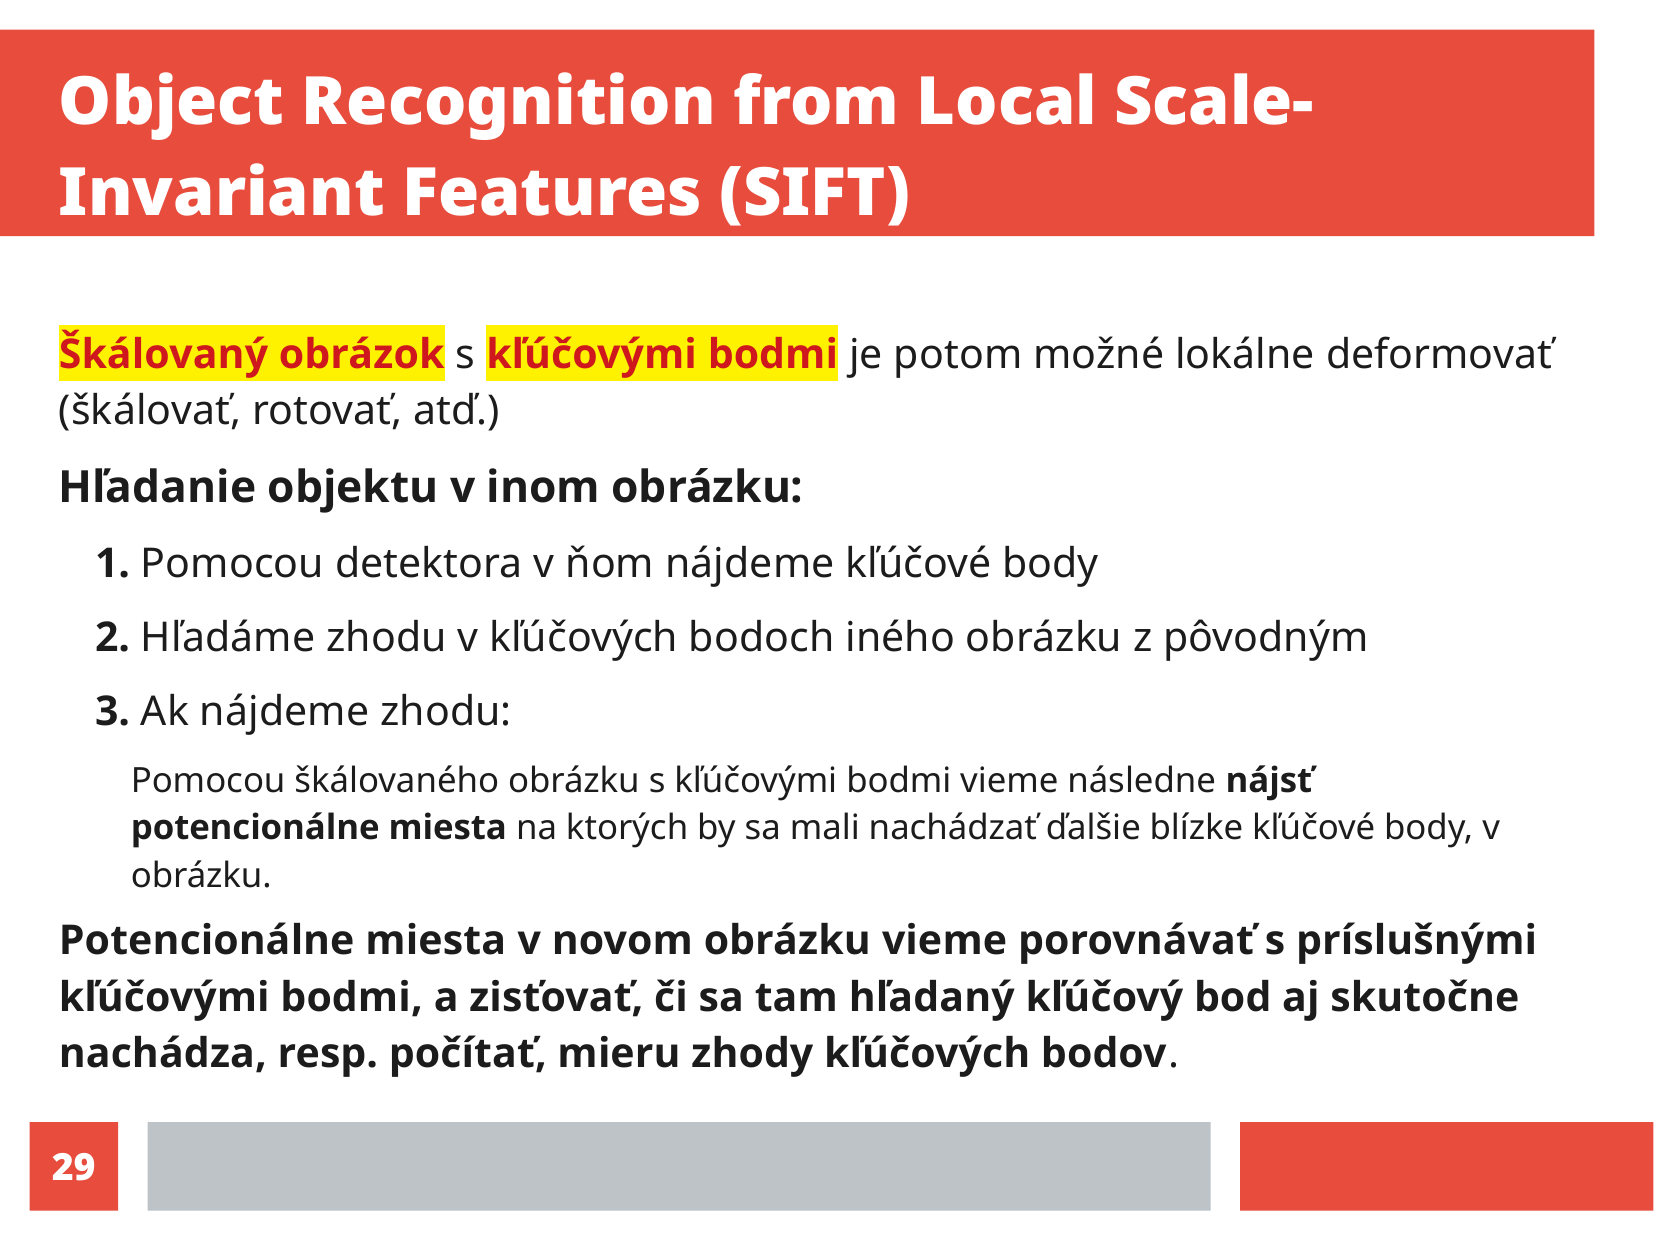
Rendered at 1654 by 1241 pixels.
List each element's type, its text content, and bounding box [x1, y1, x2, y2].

list Škálovaný obrázok s kľúčovými bodmi je potom možné lokálne deformovať (škálovať, rotovať, atď.) Hľadanie objektu v inom obrázku: 1. Pomocou detektora v ňom nájdeme kľúčové body 2. Hľadáme zhodu v kľúčových bodoch iného obrázku z pôvodným 3. Ak nájdeme zhodu: Pomocou škálovaného obrázku s kľúčovými bodmi vieme následne nájsť potencionálne miesta na ktorých by sa mali nachádzať ďalšie blízke kľúčové body, v obrázku. Potencionálne miesta v novom obrázku vieme porovnávať s príslušnými kľúčovými bodmi, a zisťovať, či sa tam hľadaný kľúčový bod aj skutočne nachádza, resp. počítať, mieru zhody kľúčových bodov. [59, 324, 1565, 1093]
title Object Recognition from Local Scale-Invariant Features (SIFT) [59, 53, 1595, 201]
